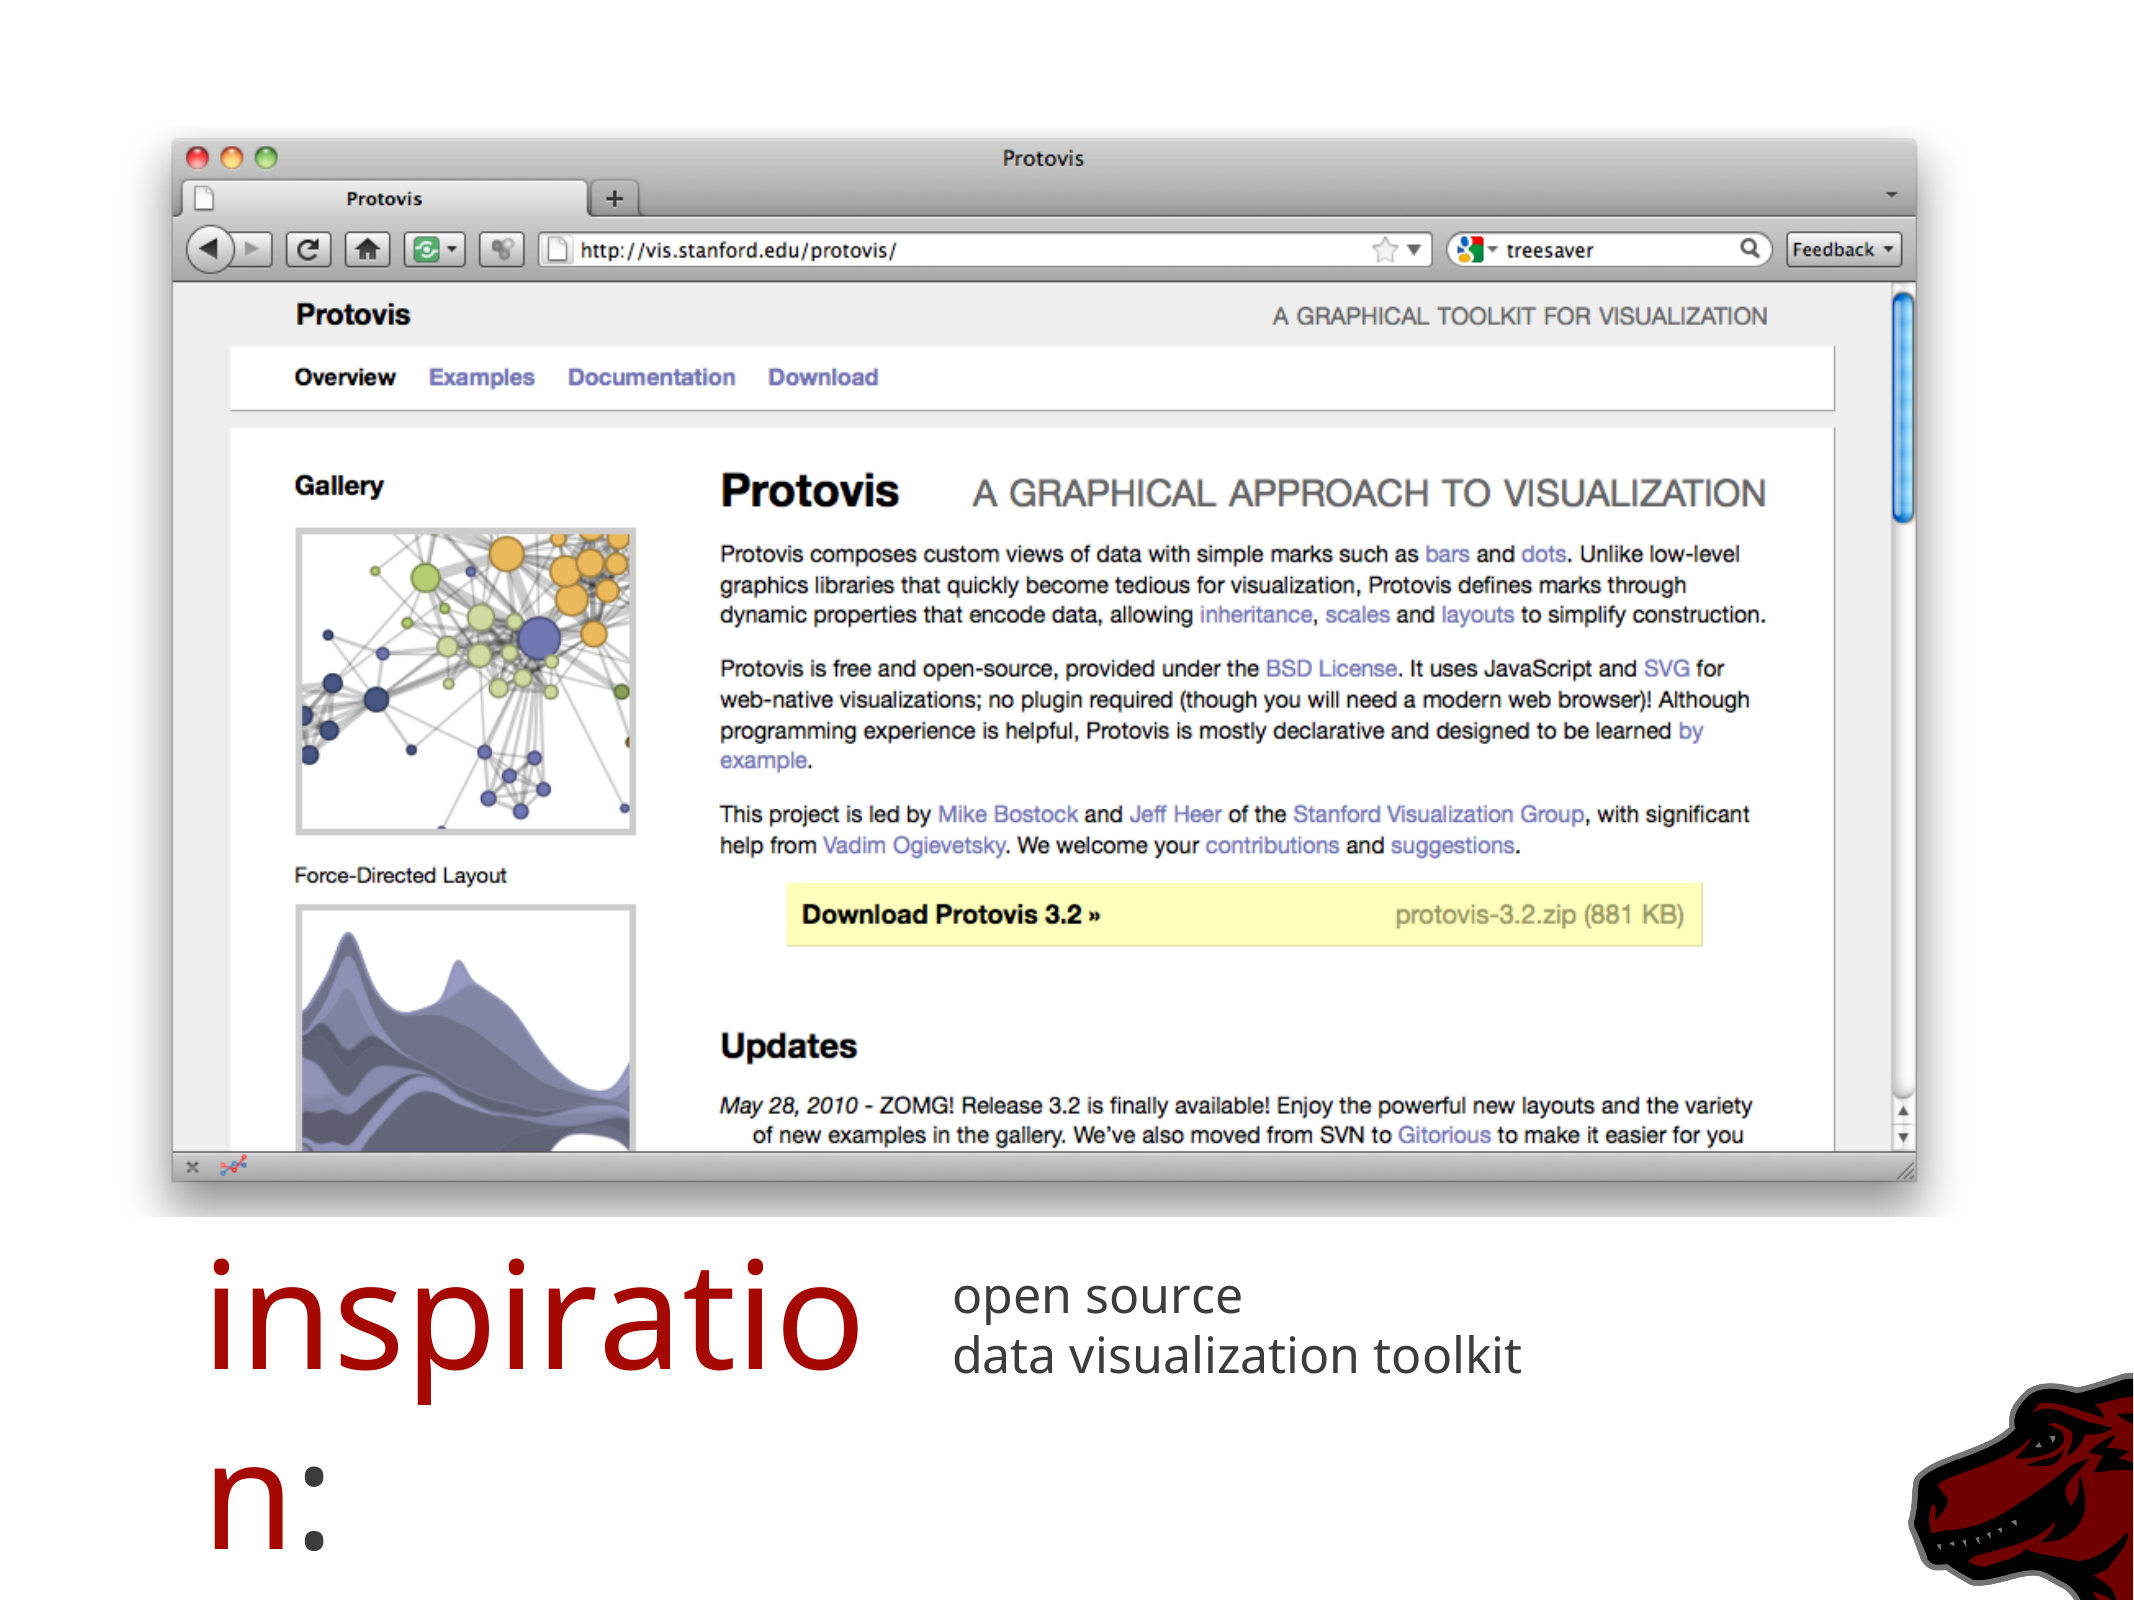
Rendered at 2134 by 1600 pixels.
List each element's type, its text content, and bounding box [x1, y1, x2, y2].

picture [1889, 1372, 2134, 1600]
text_box inspiration: [202, 1237, 940, 1442]
text_box open source data visualization toolkit [952, 1279, 1538, 1428]
picture [116, 127, 1983, 1217]
